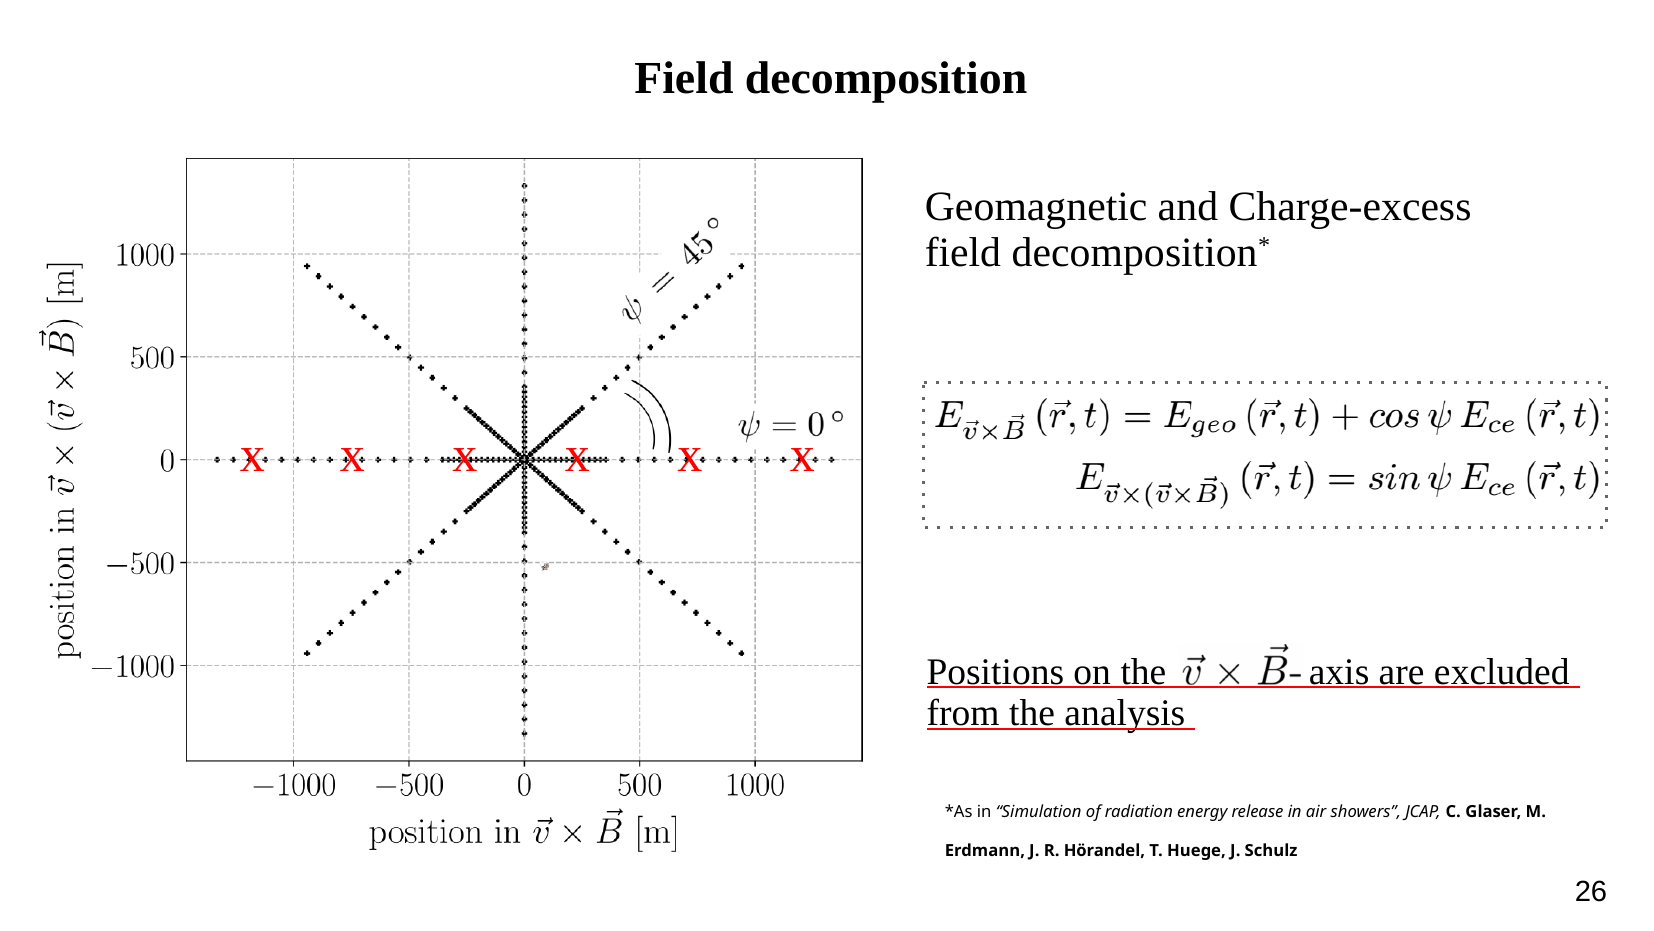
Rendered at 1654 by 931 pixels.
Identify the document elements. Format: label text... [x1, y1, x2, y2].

text_box Geomagnetic and Charge-excess field decomposition* [910, 175, 1561, 378]
text_box *As in “Simulation of radiation energy release in air showers”, JCAP, C. Glaser, M. Erdmann, J. R. Hörandel, T. Huege, J. Schulz [930, 792, 1621, 877]
text_box <number> [1560, 867, 1654, 916]
chart [1132, 241, 1144, 269]
text_box x x x x x x [225, 420, 841, 546]
text_box Field decomposition [619, 45, 1291, 213]
picture [30, 152, 874, 856]
text_box Positions on the axis are excluded from the analysis [911, 643, 1654, 908]
picture [925, 384, 1606, 527]
